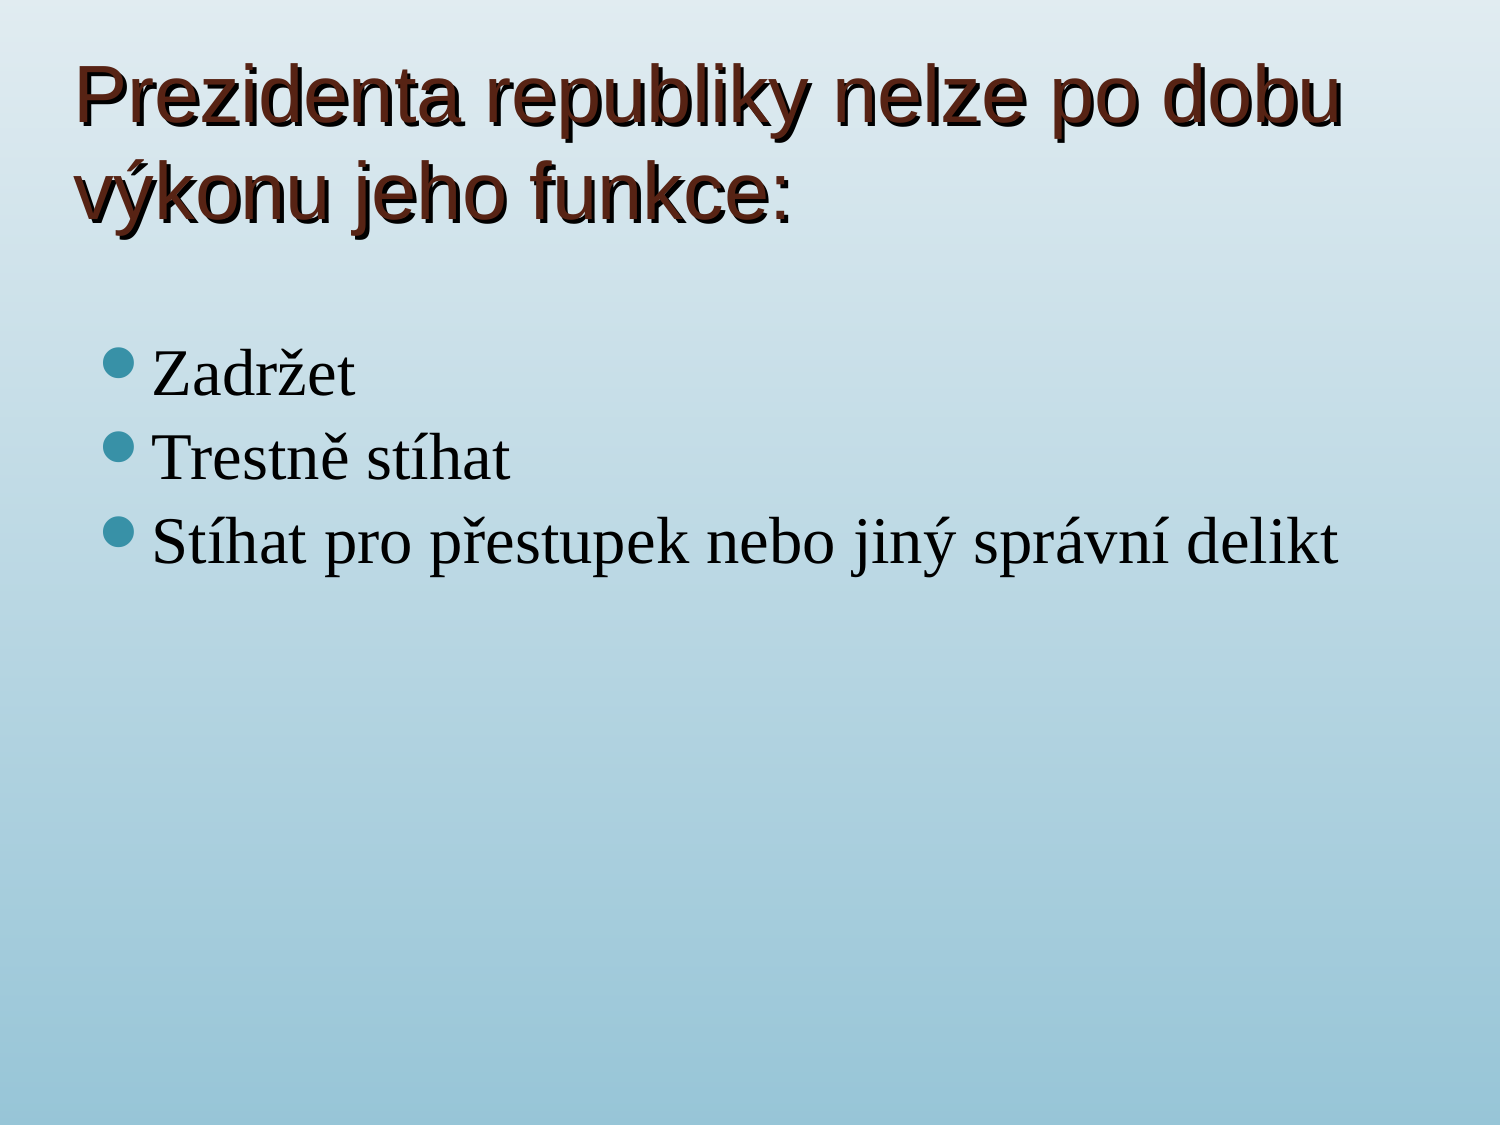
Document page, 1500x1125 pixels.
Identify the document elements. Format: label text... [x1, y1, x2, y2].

list Zadržet Trestně stíhat Stíhat pro přestupek nebo jiný správní delikt [70, 237, 1466, 663]
title Prezidenta republiky nelze po dobu výkonu jeho funkce: [58, 0, 1466, 342]
